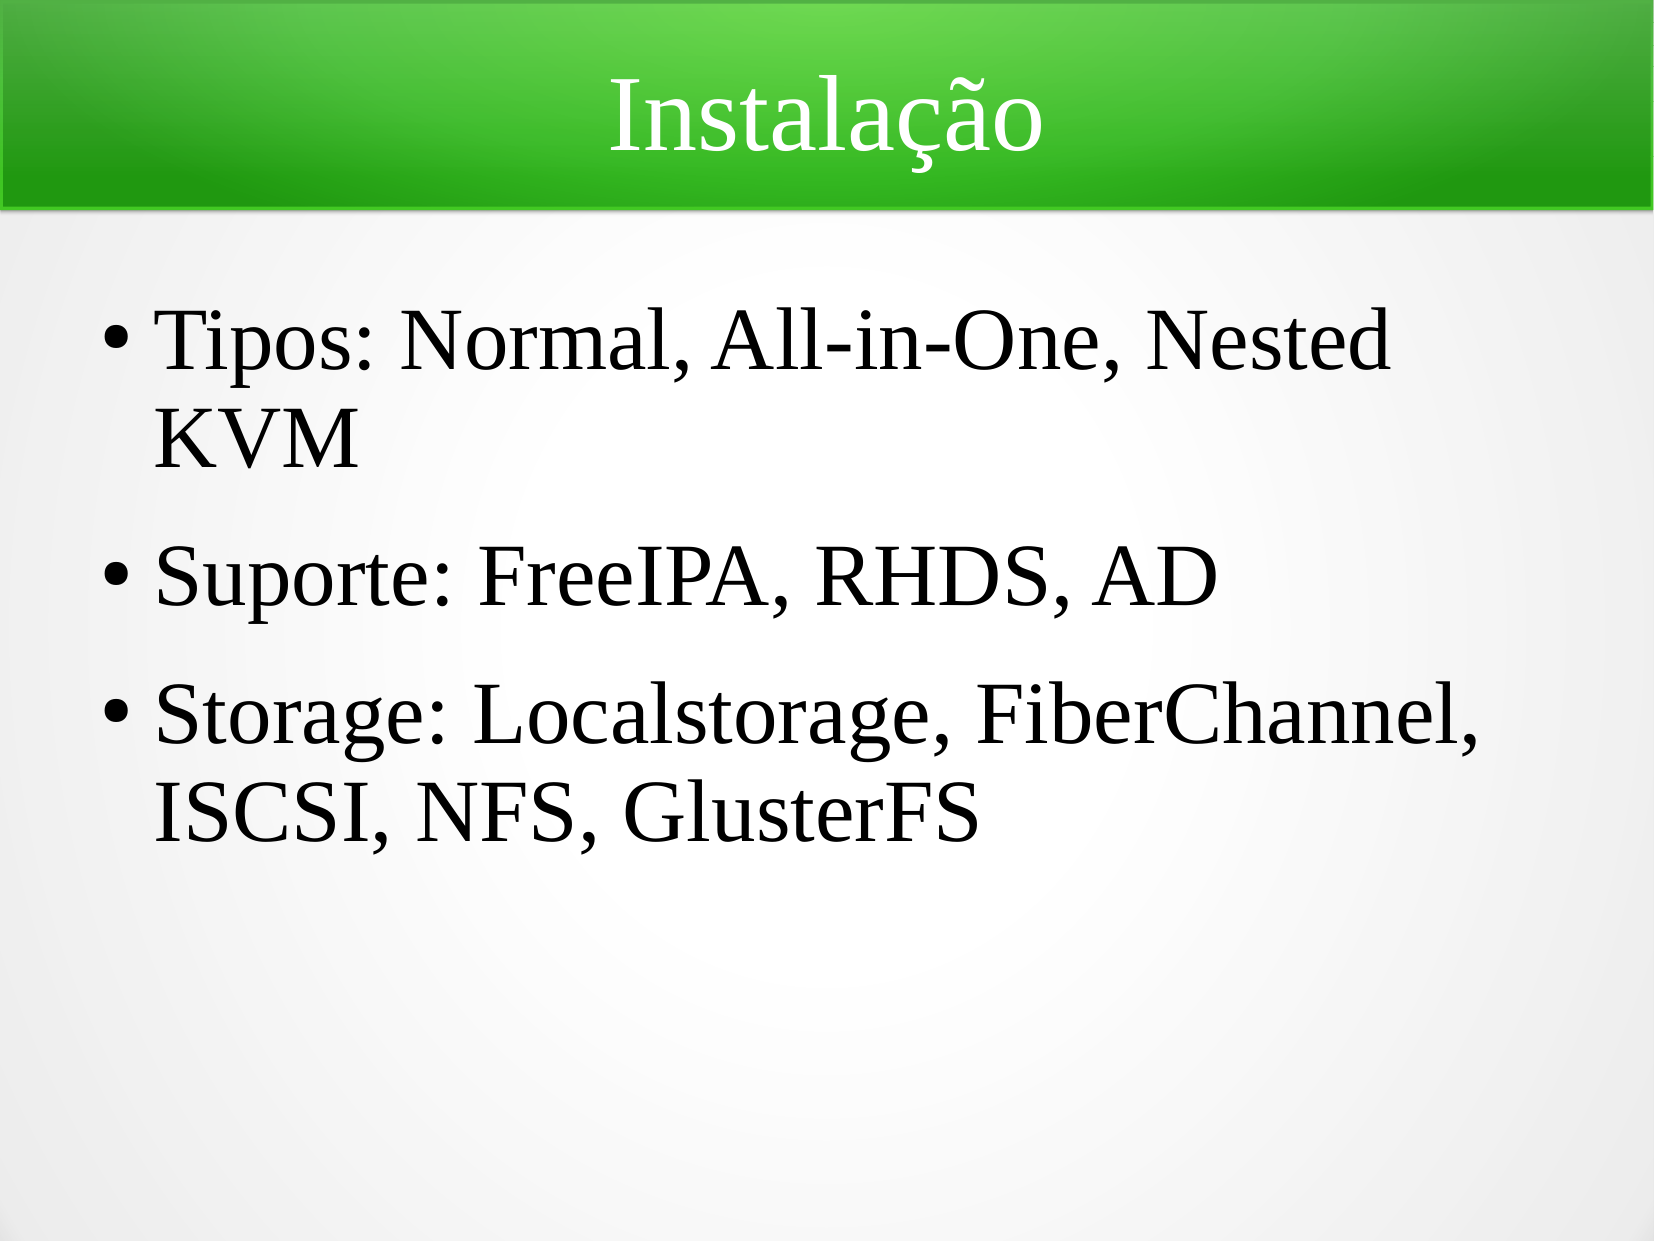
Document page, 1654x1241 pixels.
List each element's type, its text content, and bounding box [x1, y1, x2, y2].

title Instalação [82, 49, 1571, 179]
list Tipos: Normal, All-in-One, Nested KVM Suporte: FreeIPA, RHDS, AD Storage: Localstorage, FiberChannel, ISCSI, NFS, GlusterFS [82, 290, 1538, 1010]
